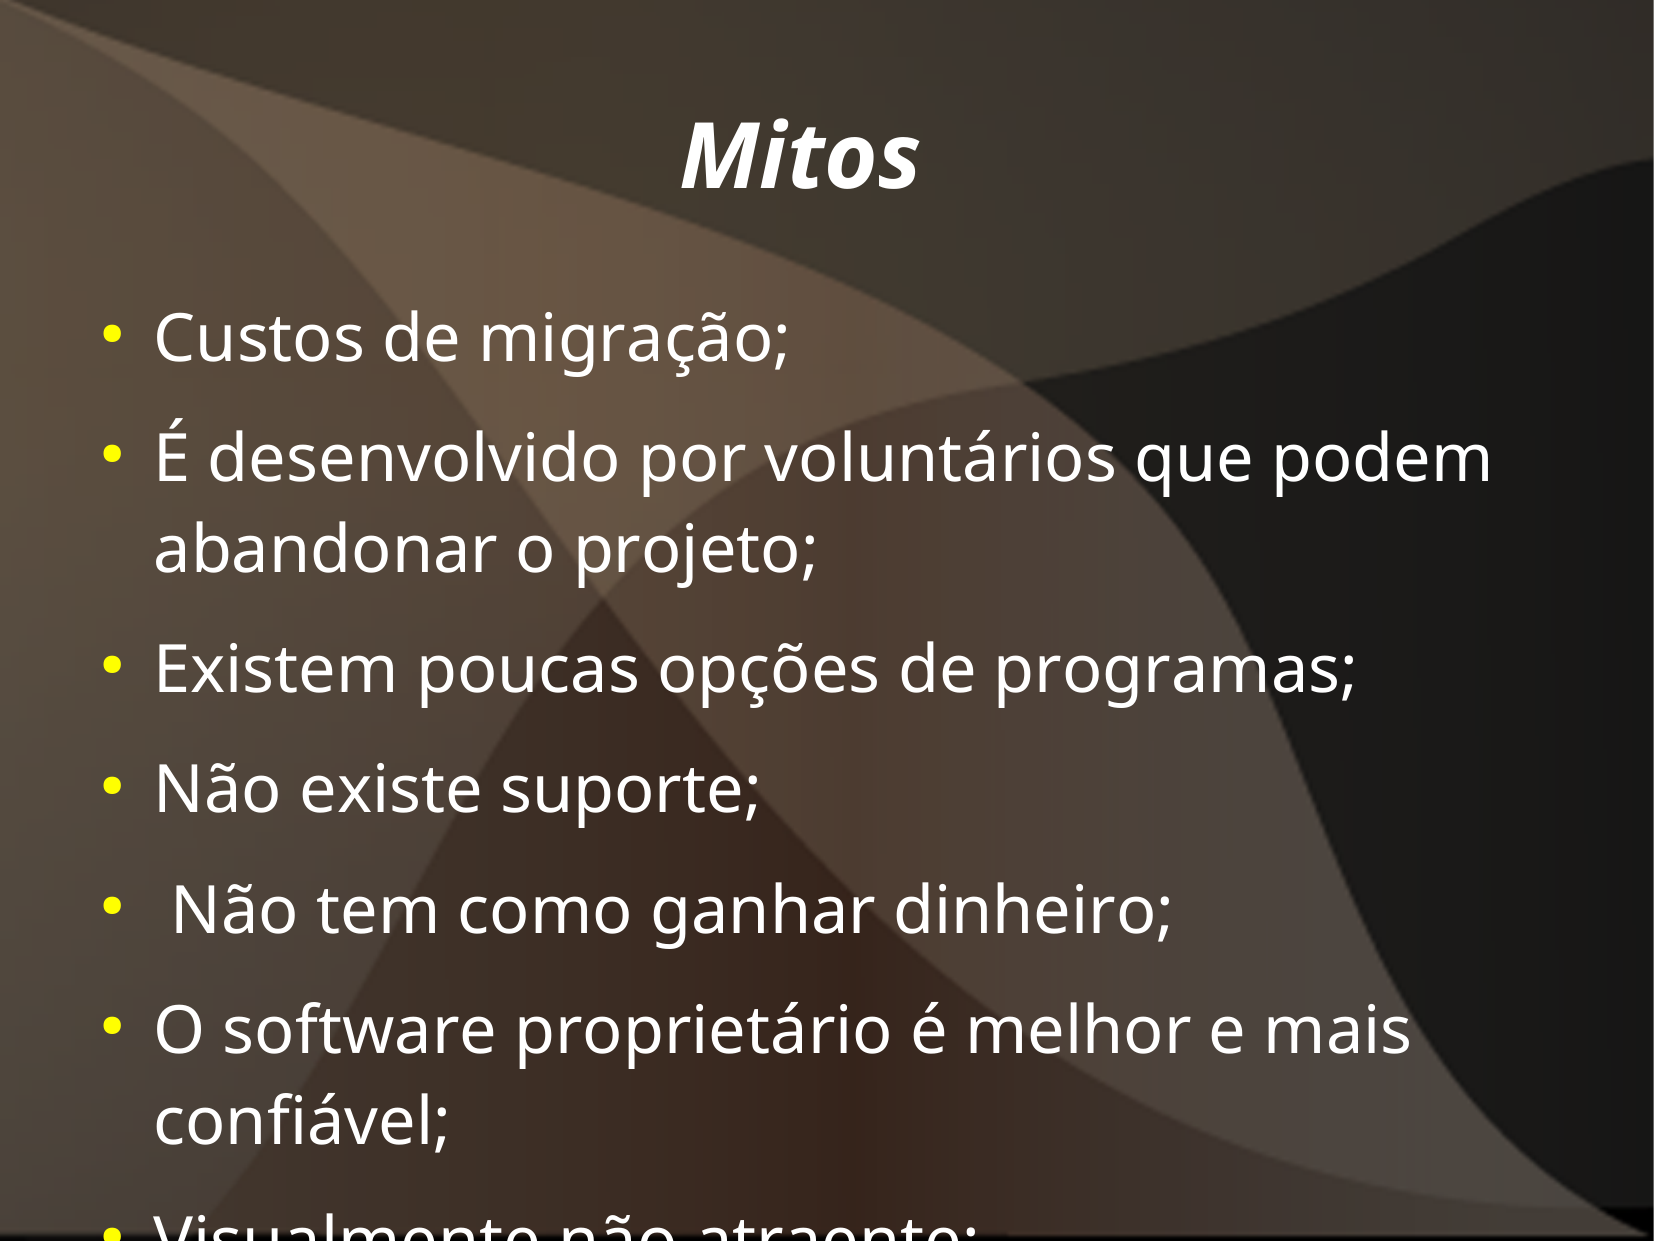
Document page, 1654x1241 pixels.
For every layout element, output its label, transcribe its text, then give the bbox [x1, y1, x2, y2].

picture [0, 0, 1654, 1241]
list Custos de migração; É desenvolvido por voluntários que podem abandonar o projeto; Existem poucas opções de programas; Não existe suporte; Não tem como ganhar dinheiro; O software proprietário é melhor e mais confiável; Visualmente não atraente; [82, 290, 1571, 1080]
picture [372, 1233, 389, 1241]
picture [513, 1232, 531, 1241]
picture [934, 1232, 952, 1241]
title Mitos [82, 49, 1571, 257]
picture [871, 1233, 889, 1241]
picture [450, 1233, 468, 1241]
picture [647, 1233, 667, 1241]
picture [570, 1233, 588, 1241]
picture [350, 1233, 366, 1241]
picture [831, 1232, 849, 1241]
picture [410, 1232, 428, 1241]
